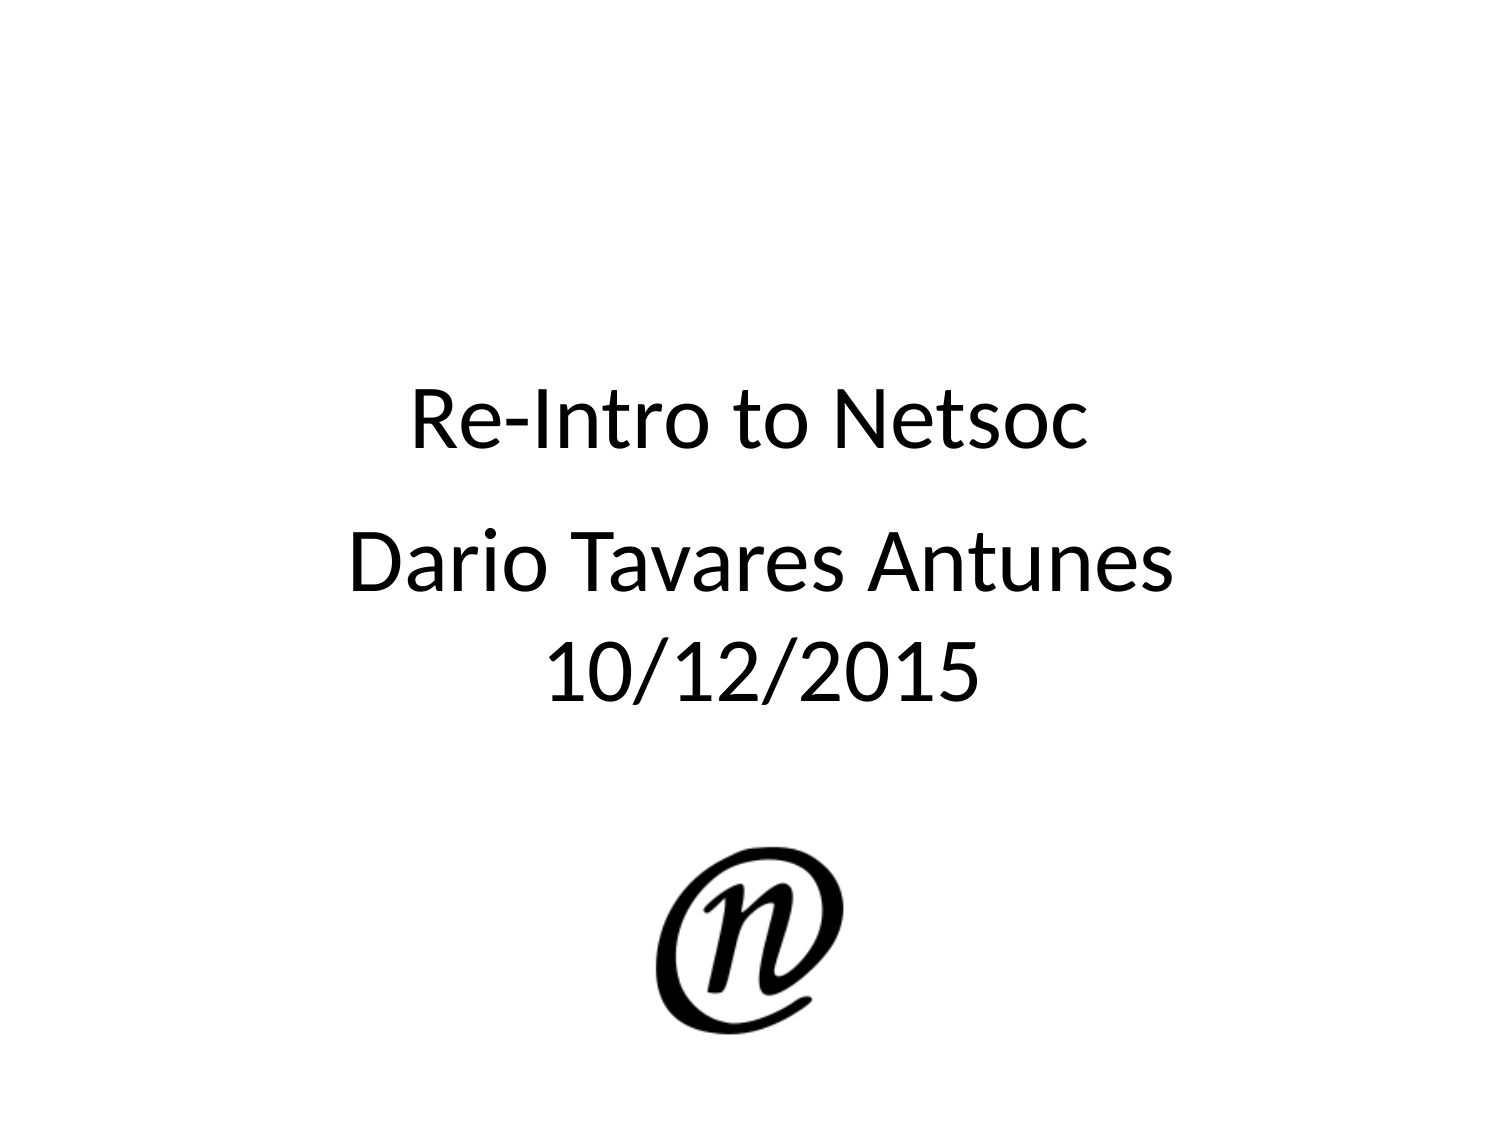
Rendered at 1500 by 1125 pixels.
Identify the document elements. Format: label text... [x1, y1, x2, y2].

title Re-Intro to Netsoc [112, 349, 1388, 591]
picture [643, 834, 857, 1048]
subtitle Dario Tavares Antunes 10/12/2015 [237, 492, 1288, 780]
